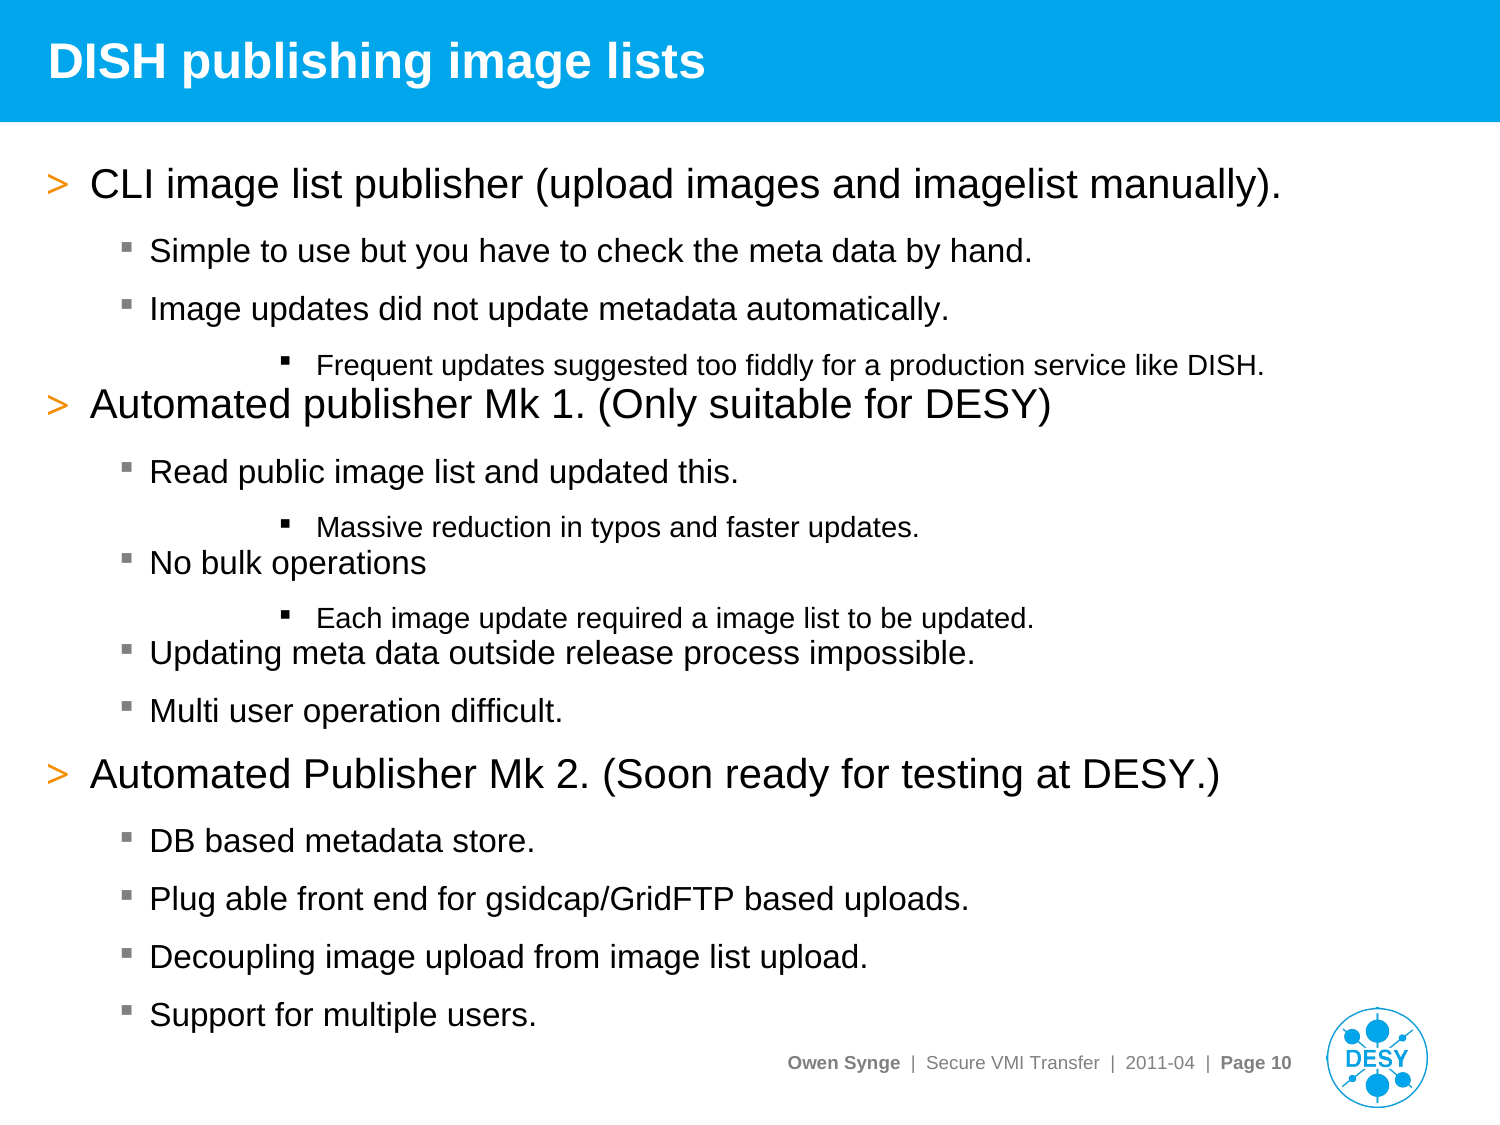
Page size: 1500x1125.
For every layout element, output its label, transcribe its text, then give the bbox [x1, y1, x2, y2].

picture [1326, 1034, 1428, 1108]
list CLI image list publisher (upload images and imagelist manually). Simple to use but you have to check the meta data by hand. Image updates did not update metadata automatically. Frequent updates suggested too fiddly for a production service like DISH. Automated publisher Mk 1. (Only suitable for DESY) Read public image list and updated this. Massive reduction in typos and faster updates. No bulk operations Each image update required a image list to be updated. Updating meta data outside release process impossible. Multi user operation difficult. Automated Publisher Mk 2. (Soon ready for testing at DESY.) DB based metadata store. Plug able front end for gsidcap/GridFTP based uploads. Decoupling image upload from image list upload. Support for multiple users. [46, 160, 1444, 1034]
title DISH publishing image lists [47, 16, 1446, 107]
